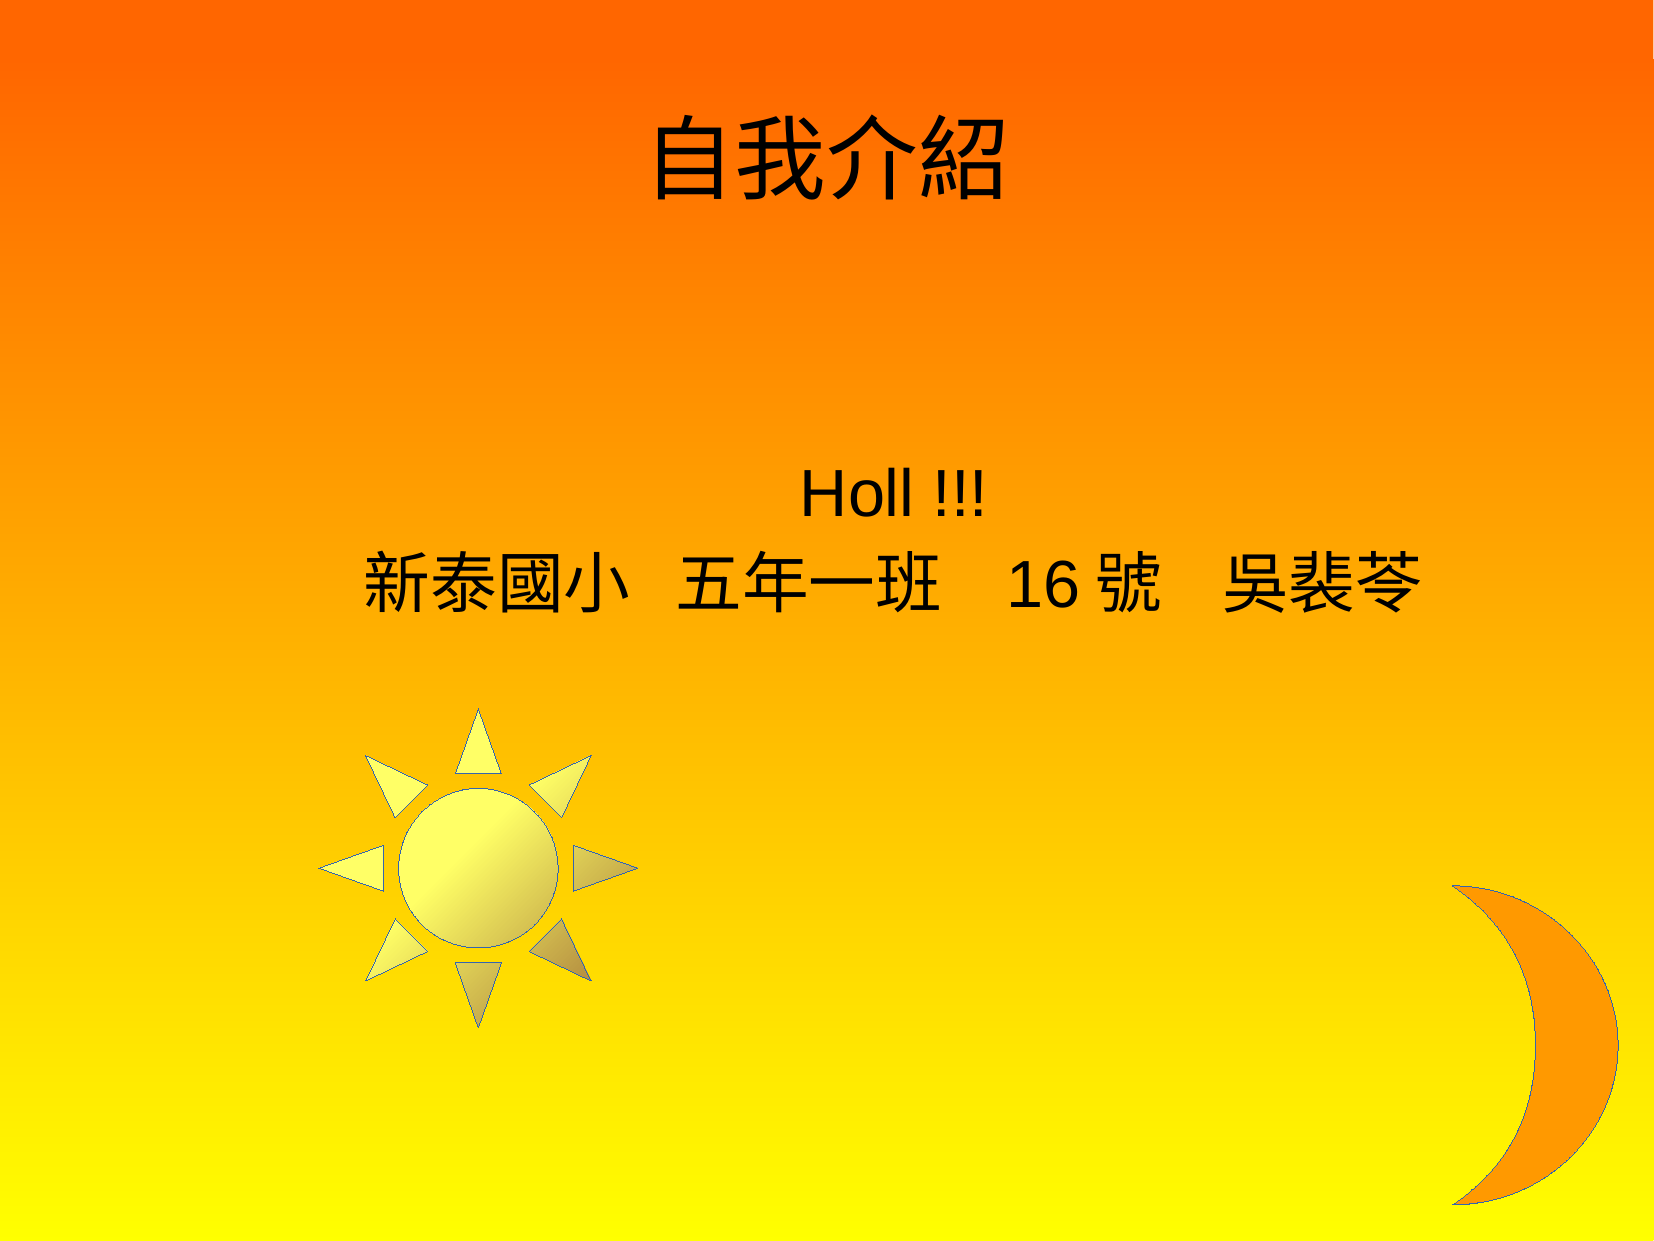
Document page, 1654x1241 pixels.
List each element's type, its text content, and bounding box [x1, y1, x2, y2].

text_box [455, 708, 502, 774]
text_box [573, 845, 638, 892]
title 自我介紹 [82, 49, 1571, 200]
text_box [365, 918, 428, 981]
text_box [1452, 885, 1619, 1205]
text_box [455, 962, 502, 1028]
text_box [529, 755, 592, 818]
text_box [529, 918, 592, 981]
text_box [365, 755, 428, 818]
subtitle Holl !!! 新泰國小 五年一班 16號 吳裴苓 [47, 200, 1630, 957]
text_box [318, 845, 384, 892]
text_box [398, 788, 559, 948]
